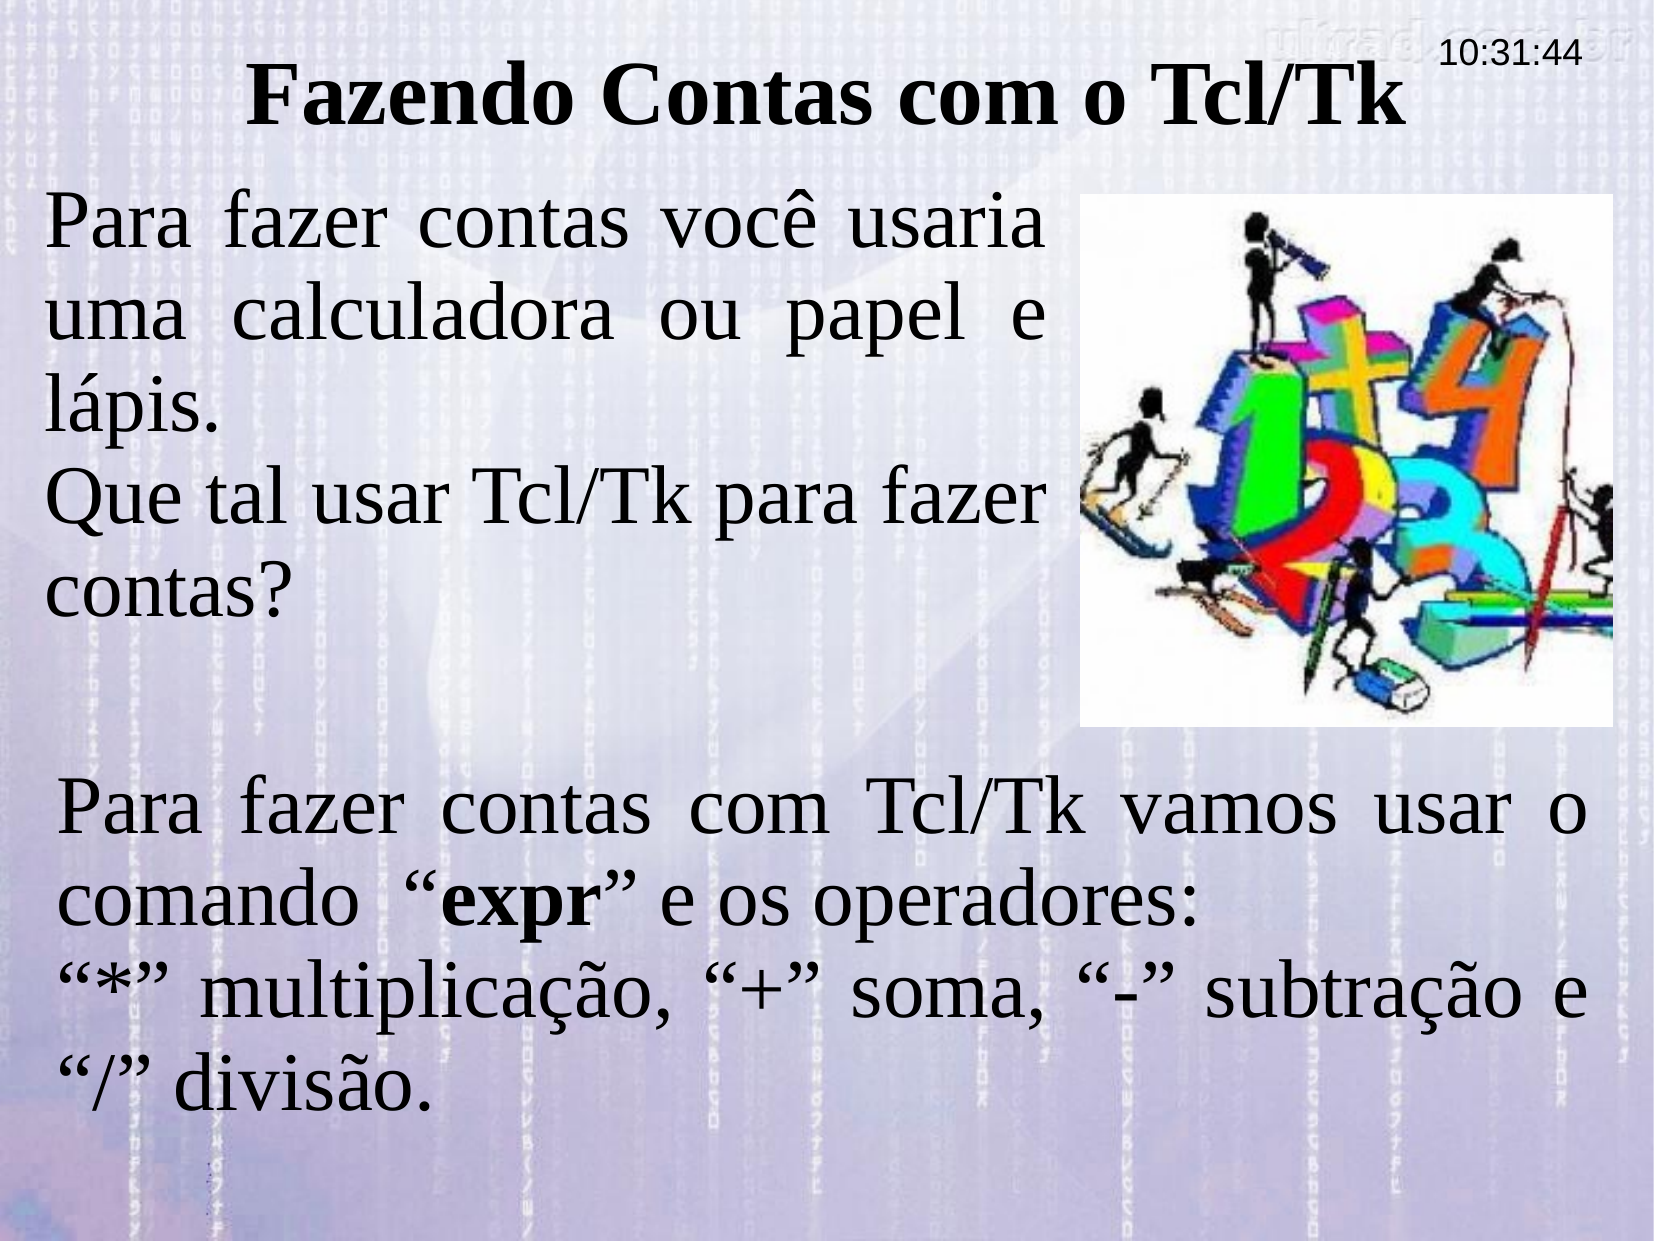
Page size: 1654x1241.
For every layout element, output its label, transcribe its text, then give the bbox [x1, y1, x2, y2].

text_box Para fazer contas com Tcl/Tk vamos usar o comando “expr” e os operadores: “*” multiplicação, “+” soma, “-” subtração e “/” divisão. [41, 751, 1607, 1177]
text_box Fazendo Contas com o Tcl/Tk [29, 35, 1625, 171]
text_box 11:21:03 [1423, 23, 1631, 94]
picture [0, 0, 1654, 1241]
text_box Para fazer contas você usaria uma calculadora ou papel e lápis. Que tal usar Tcl/Tk para fazer contas? [29, 171, 1063, 683]
